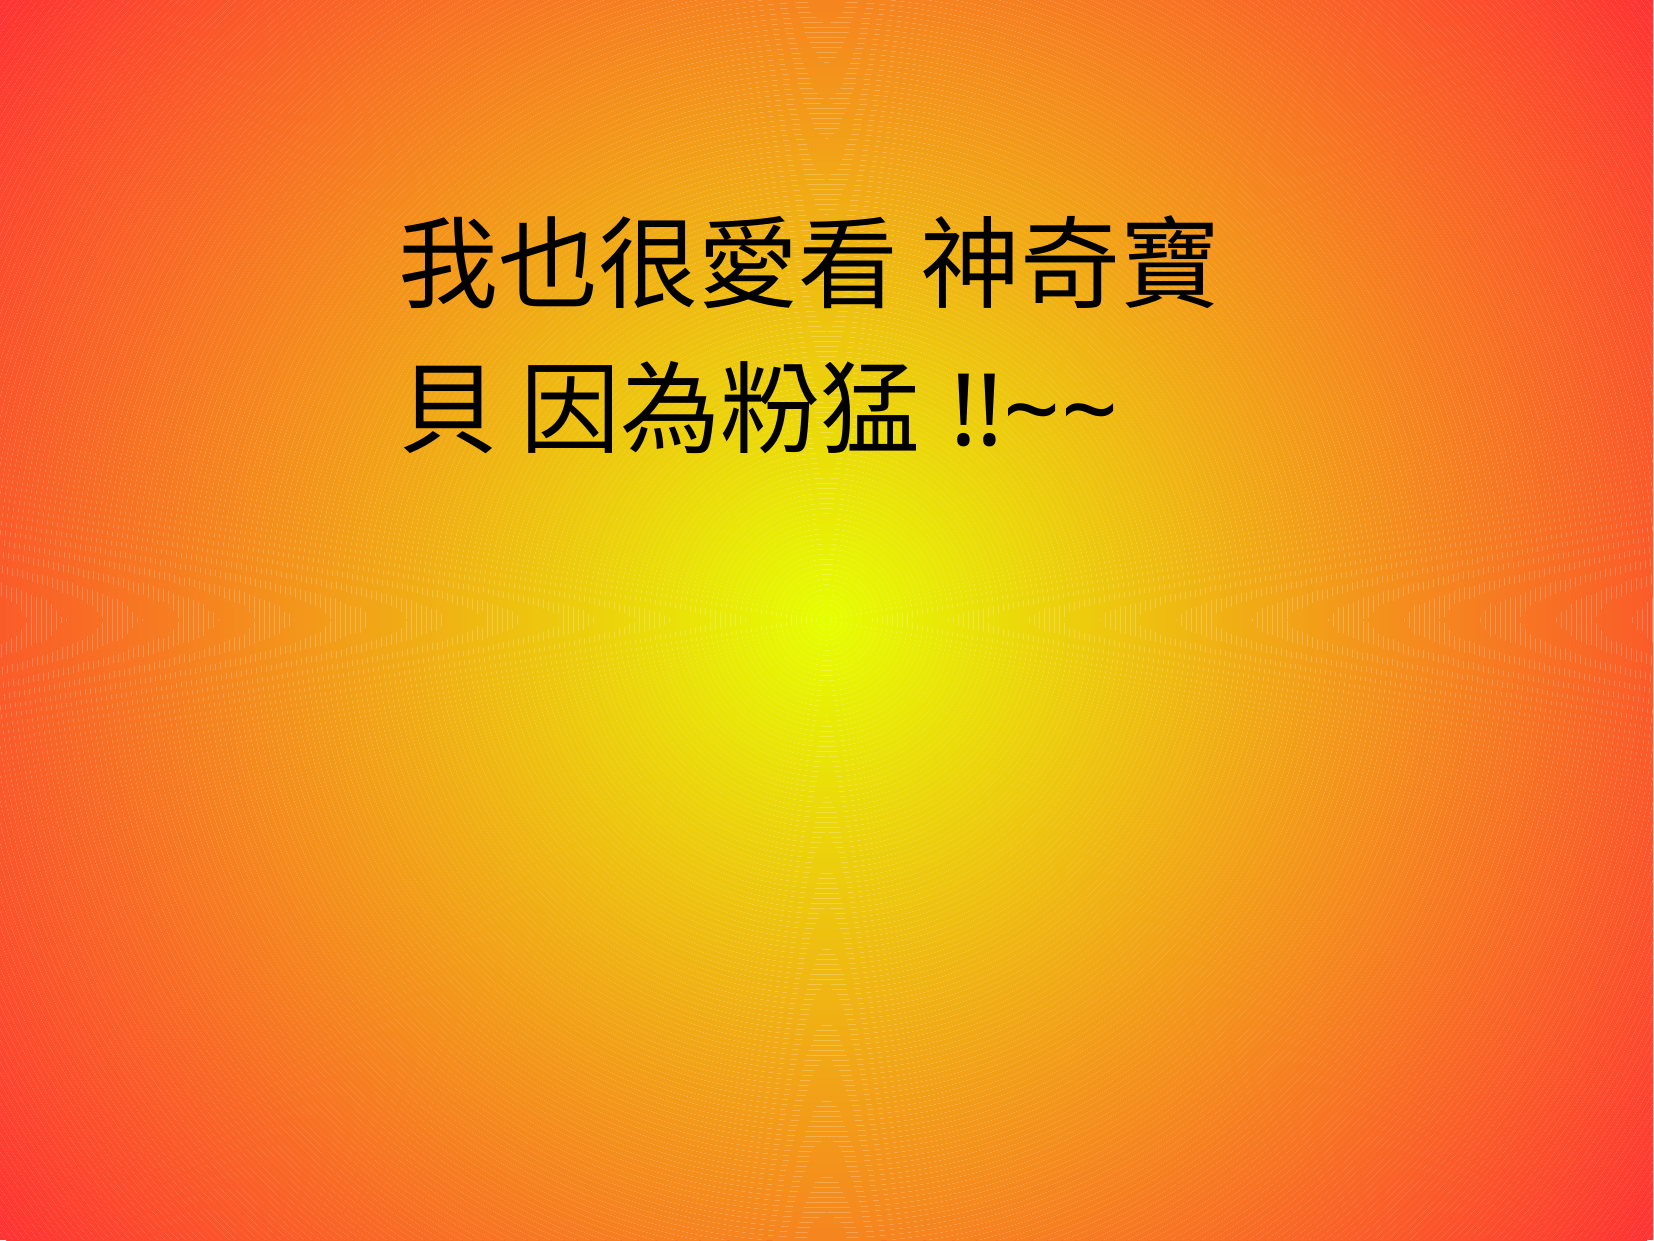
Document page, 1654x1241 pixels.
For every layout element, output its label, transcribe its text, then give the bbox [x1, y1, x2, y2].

text_box 我也很愛看 神奇寶貝 因為粉猛!!~~ [383, 177, 1270, 393]
picture [364, 442, 768, 768]
picture [797, 442, 1182, 768]
